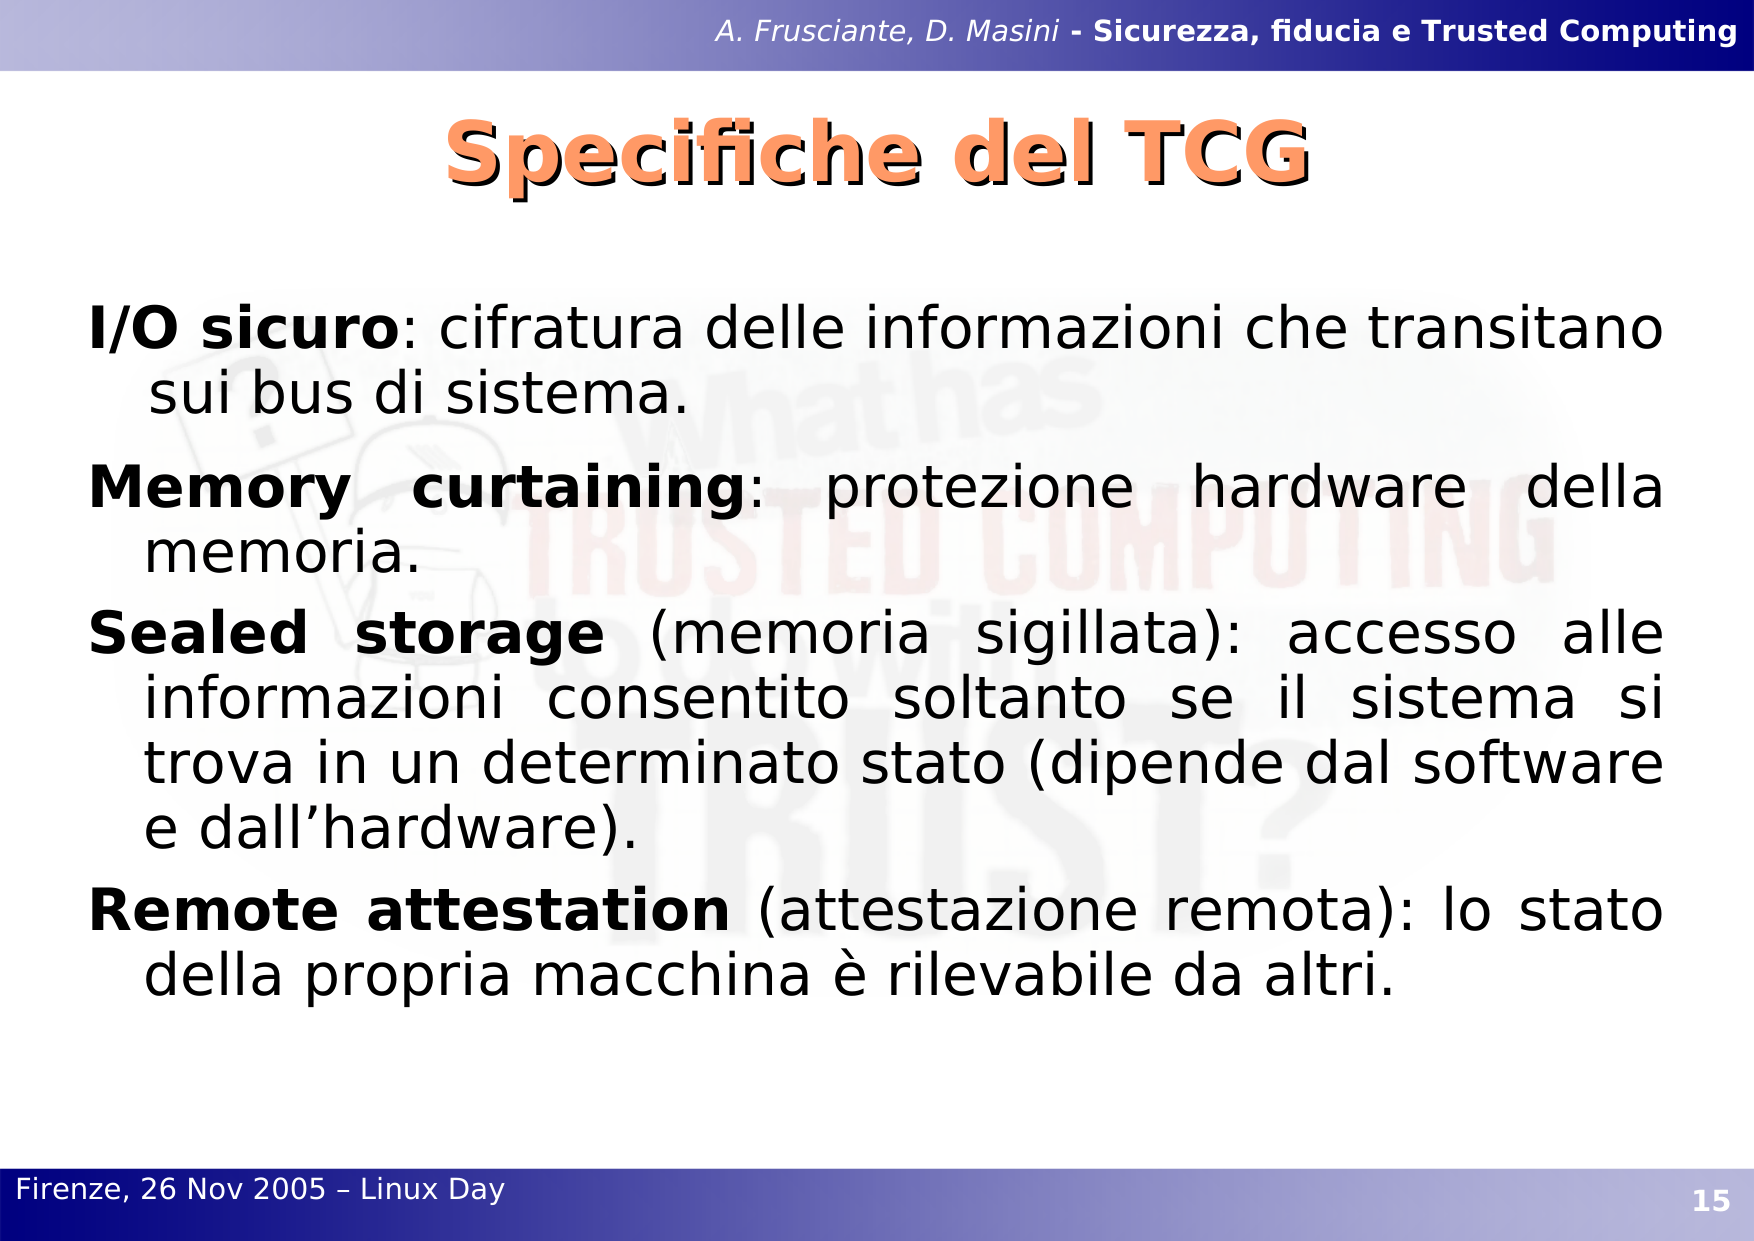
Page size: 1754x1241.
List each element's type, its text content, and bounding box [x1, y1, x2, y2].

text_box A. Frusciante, D. Masini - Sicurezza, fiducia e Trusted Computing [602, 7, 1754, 63]
text_box <numero> [1641, 1185, 1732, 1223]
title Specifiche del TCG [87, 49, 1667, 257]
picture [0, 0, 1754, 1241]
list I/O sicuro: cifratura delle informazioni che transitano sui bus di sistema. Memory curtaining: protezione hardware della memoria. Sealed storage (memoria sigillata): accesso alle informazioni consentito soltanto se il sistema si trova in un determinato stato (dipende dal software e dall’hardware). Remote attestation (attestazione remota): lo stato della propria macchina è rilevabile da altri. [87, 296, 1667, 1121]
text_box Firenze, 26 Nov 2005 – Linux Day [0, 1175, 763, 1234]
